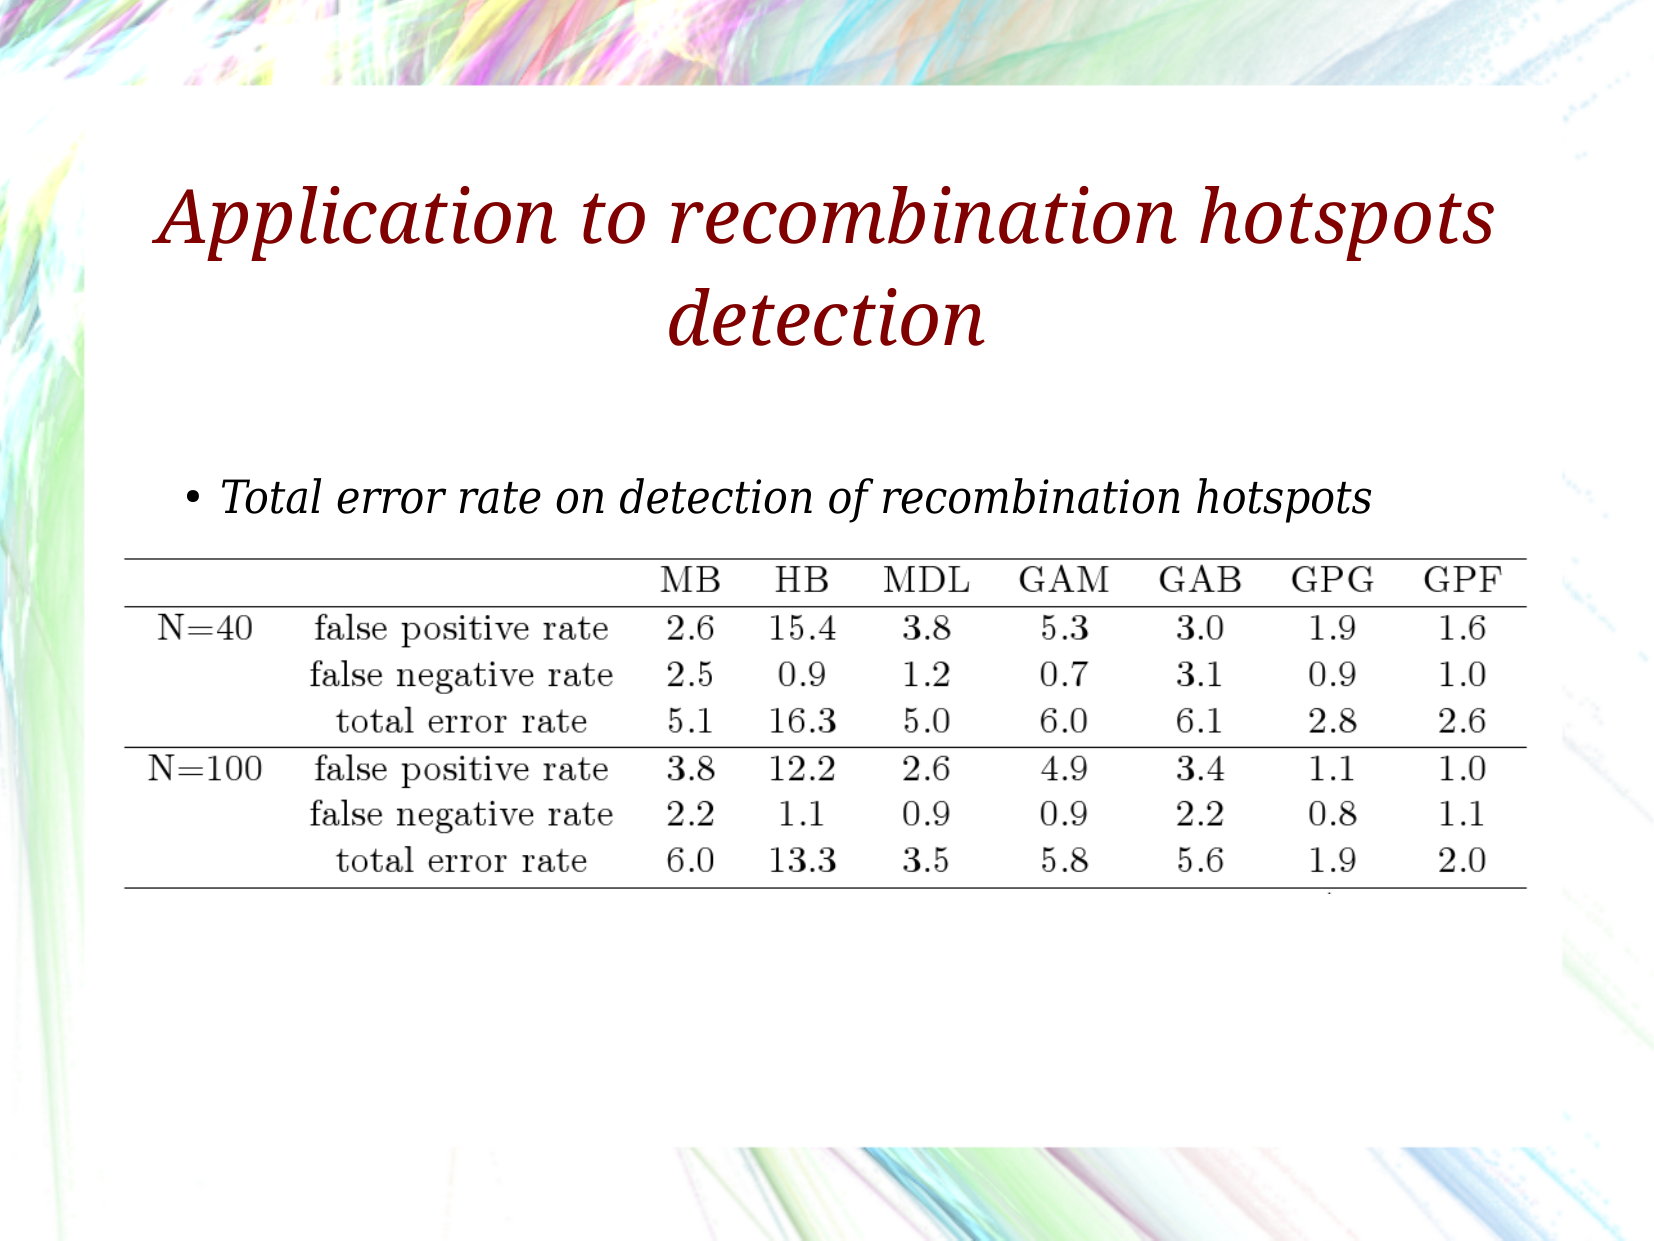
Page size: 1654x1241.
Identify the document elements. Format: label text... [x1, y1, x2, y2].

picture [0, 0, 1654, 1241]
text_box Total error rate on detection of recombination hotspots [134, 463, 1519, 532]
title Application to recombination hotspots detection [82, 169, 1571, 362]
